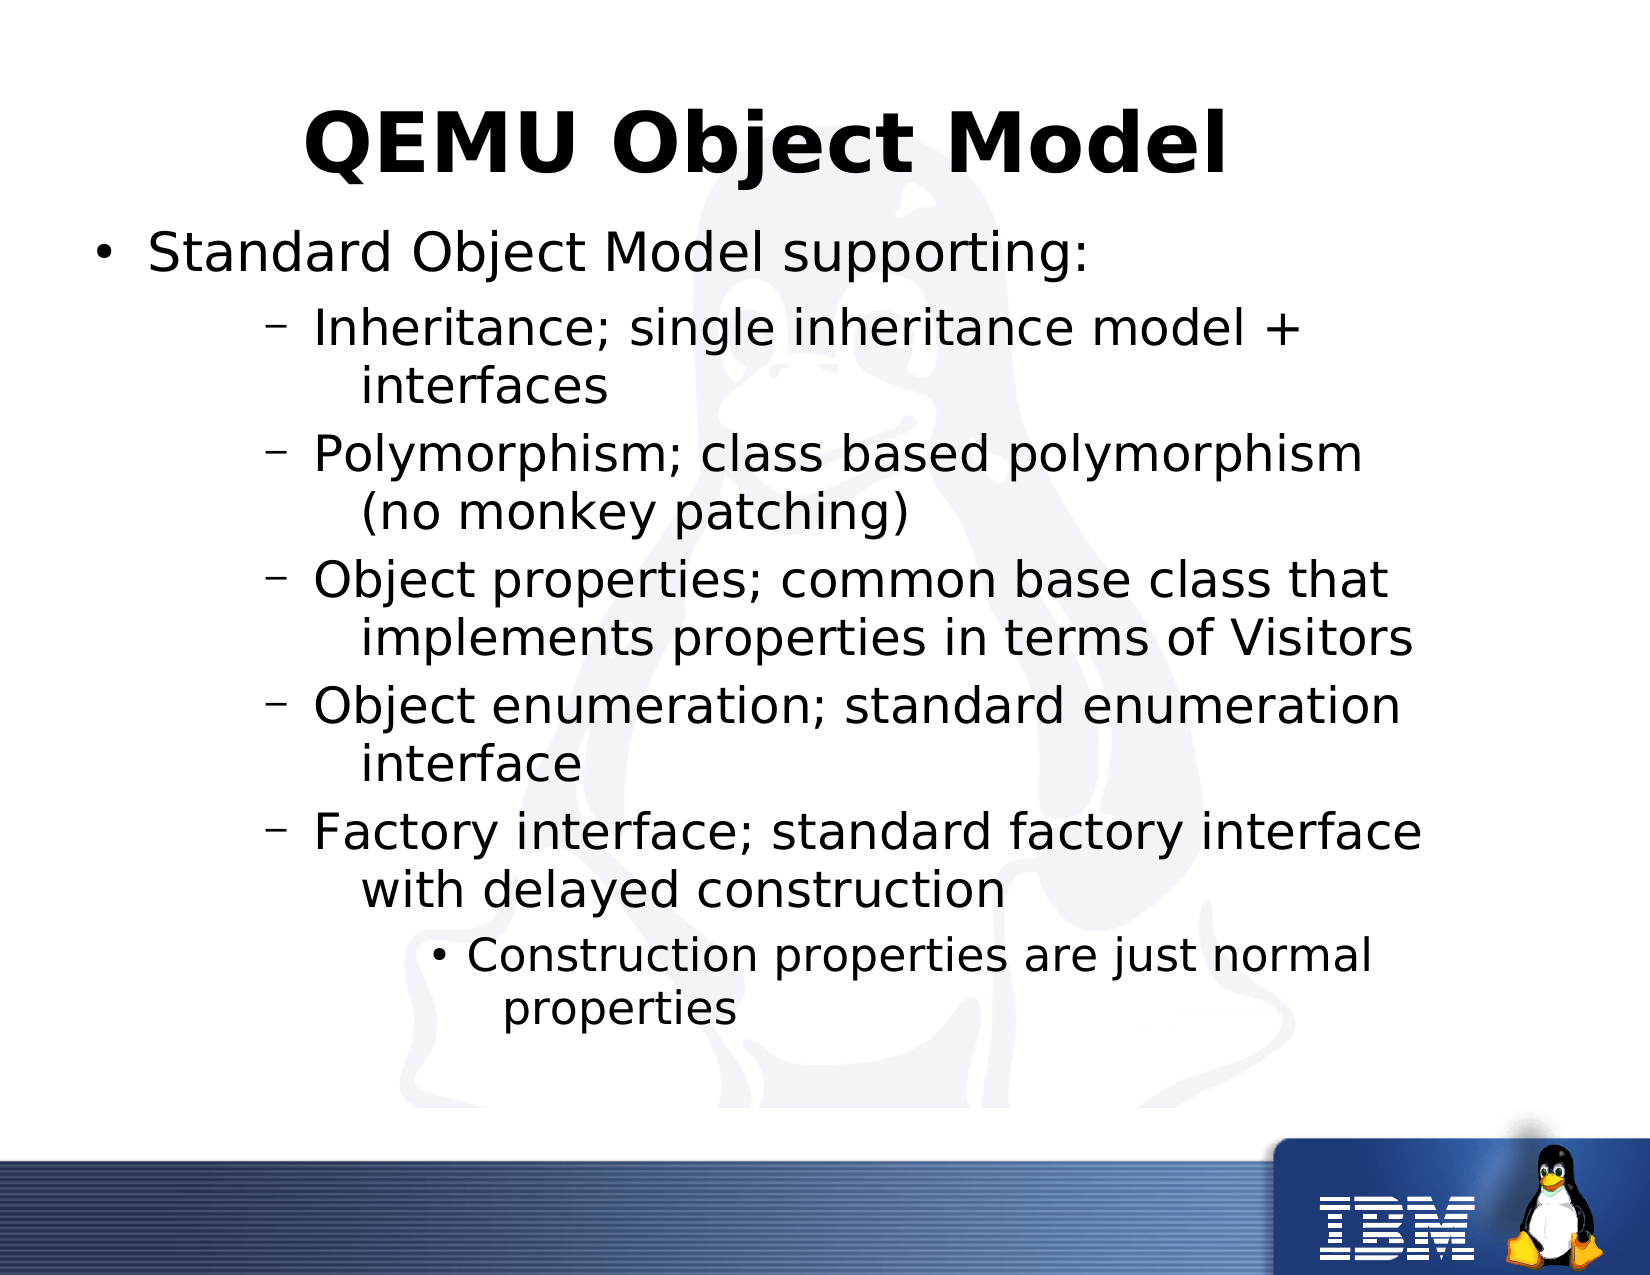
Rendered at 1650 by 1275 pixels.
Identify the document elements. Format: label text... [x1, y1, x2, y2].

title QEMU Object Model [76, 76, 1457, 211]
list Standard Object Model supporting: Inheritance; single inheritance model + interfaces Polymorphism; class based polymorphism (no monkey patching) Object properties; common base class that implements properties in terms of Visitors Object enumeration; standard enumeration interface Factory interface; standard factory interface with delayed construction Construction properties are just normal properties [76, 221, 1457, 1171]
